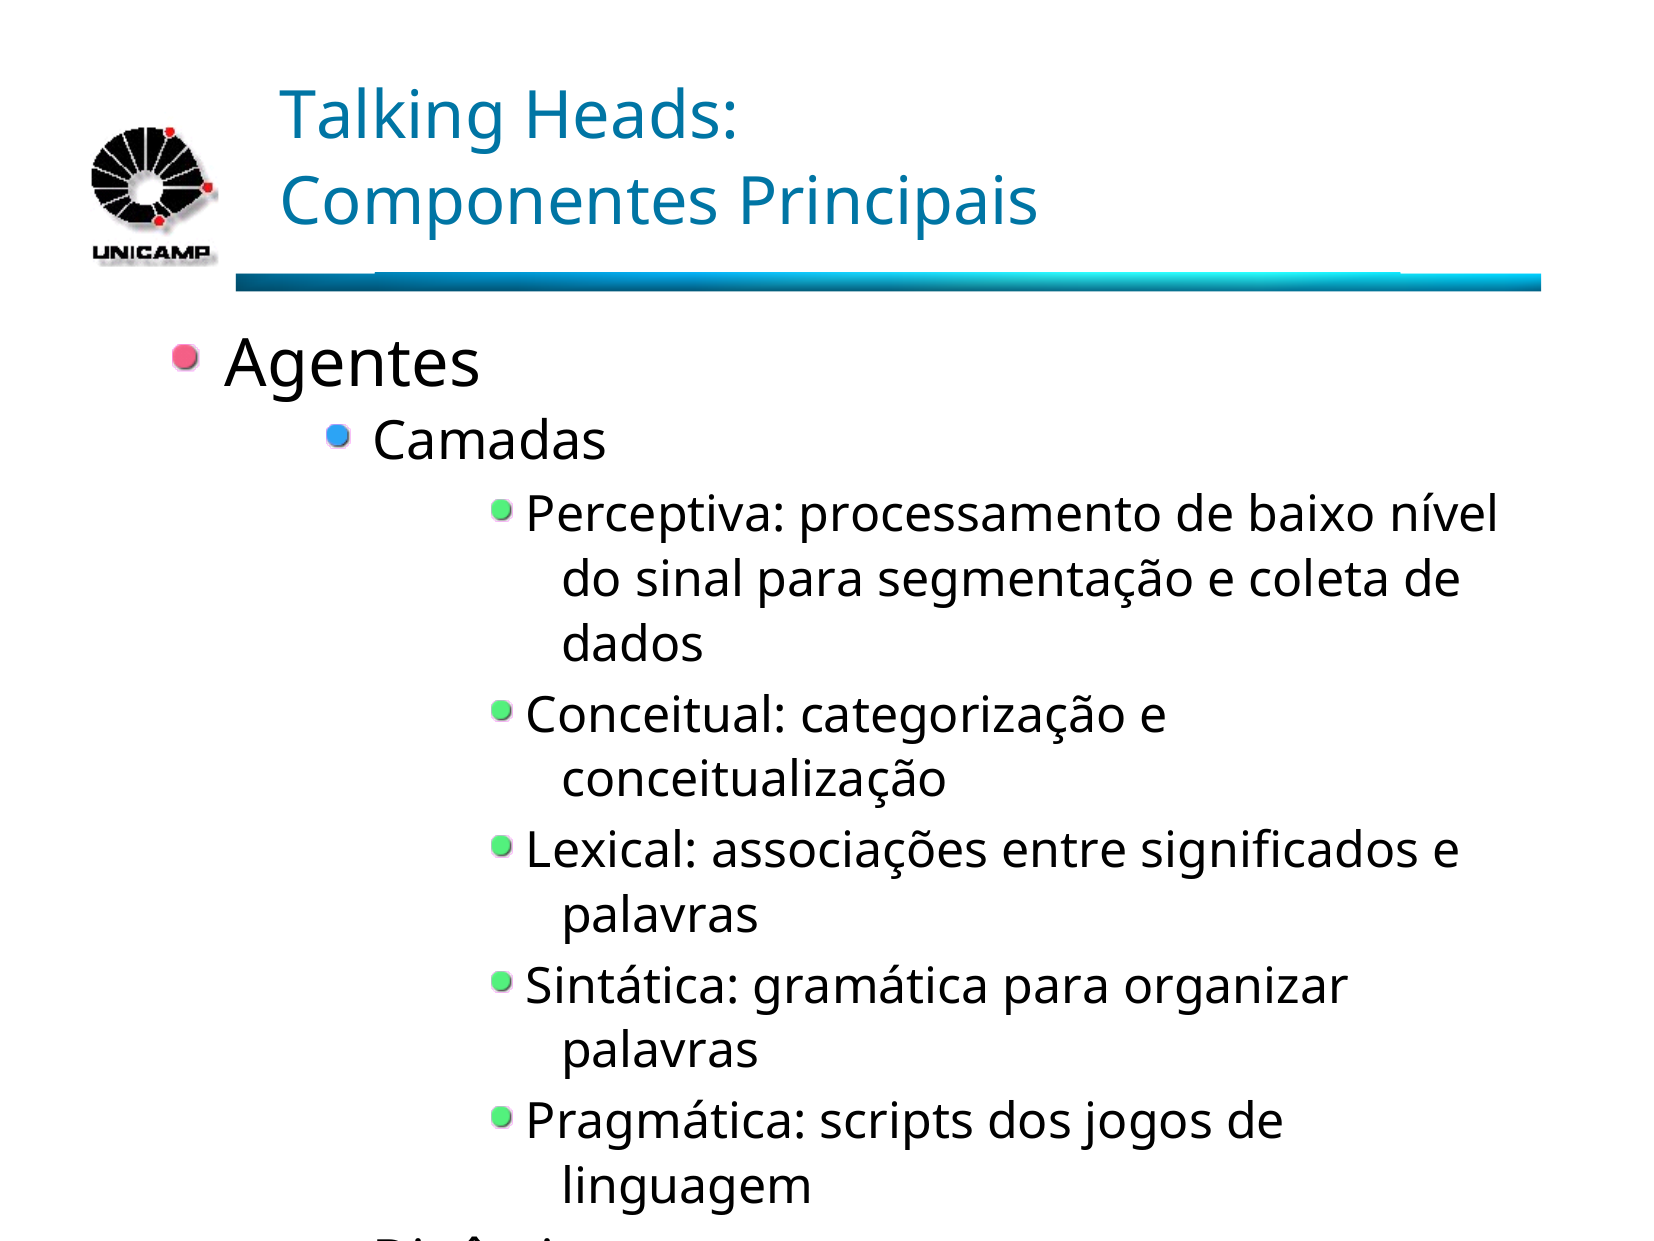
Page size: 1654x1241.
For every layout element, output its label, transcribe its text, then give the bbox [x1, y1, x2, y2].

title Talking Heads: Componentes Principais [264, 27, 1534, 250]
list Agentes Camadas Perceptiva: processamento de baixo nível do sinal para segmentação e coleta de dados Conceitual: categorização e conceitualização Lexical: associações entre significados e palavras Sintática: gramática para organizar palavras Pragmática: scripts dos jogos de linguagem Dinâmicas Internas ao agente (ontologia, léxicos, gramática) Externa aos agentes (palavras e gramática) [121, 309, 1534, 1198]
picture [125, 272, 1654, 295]
